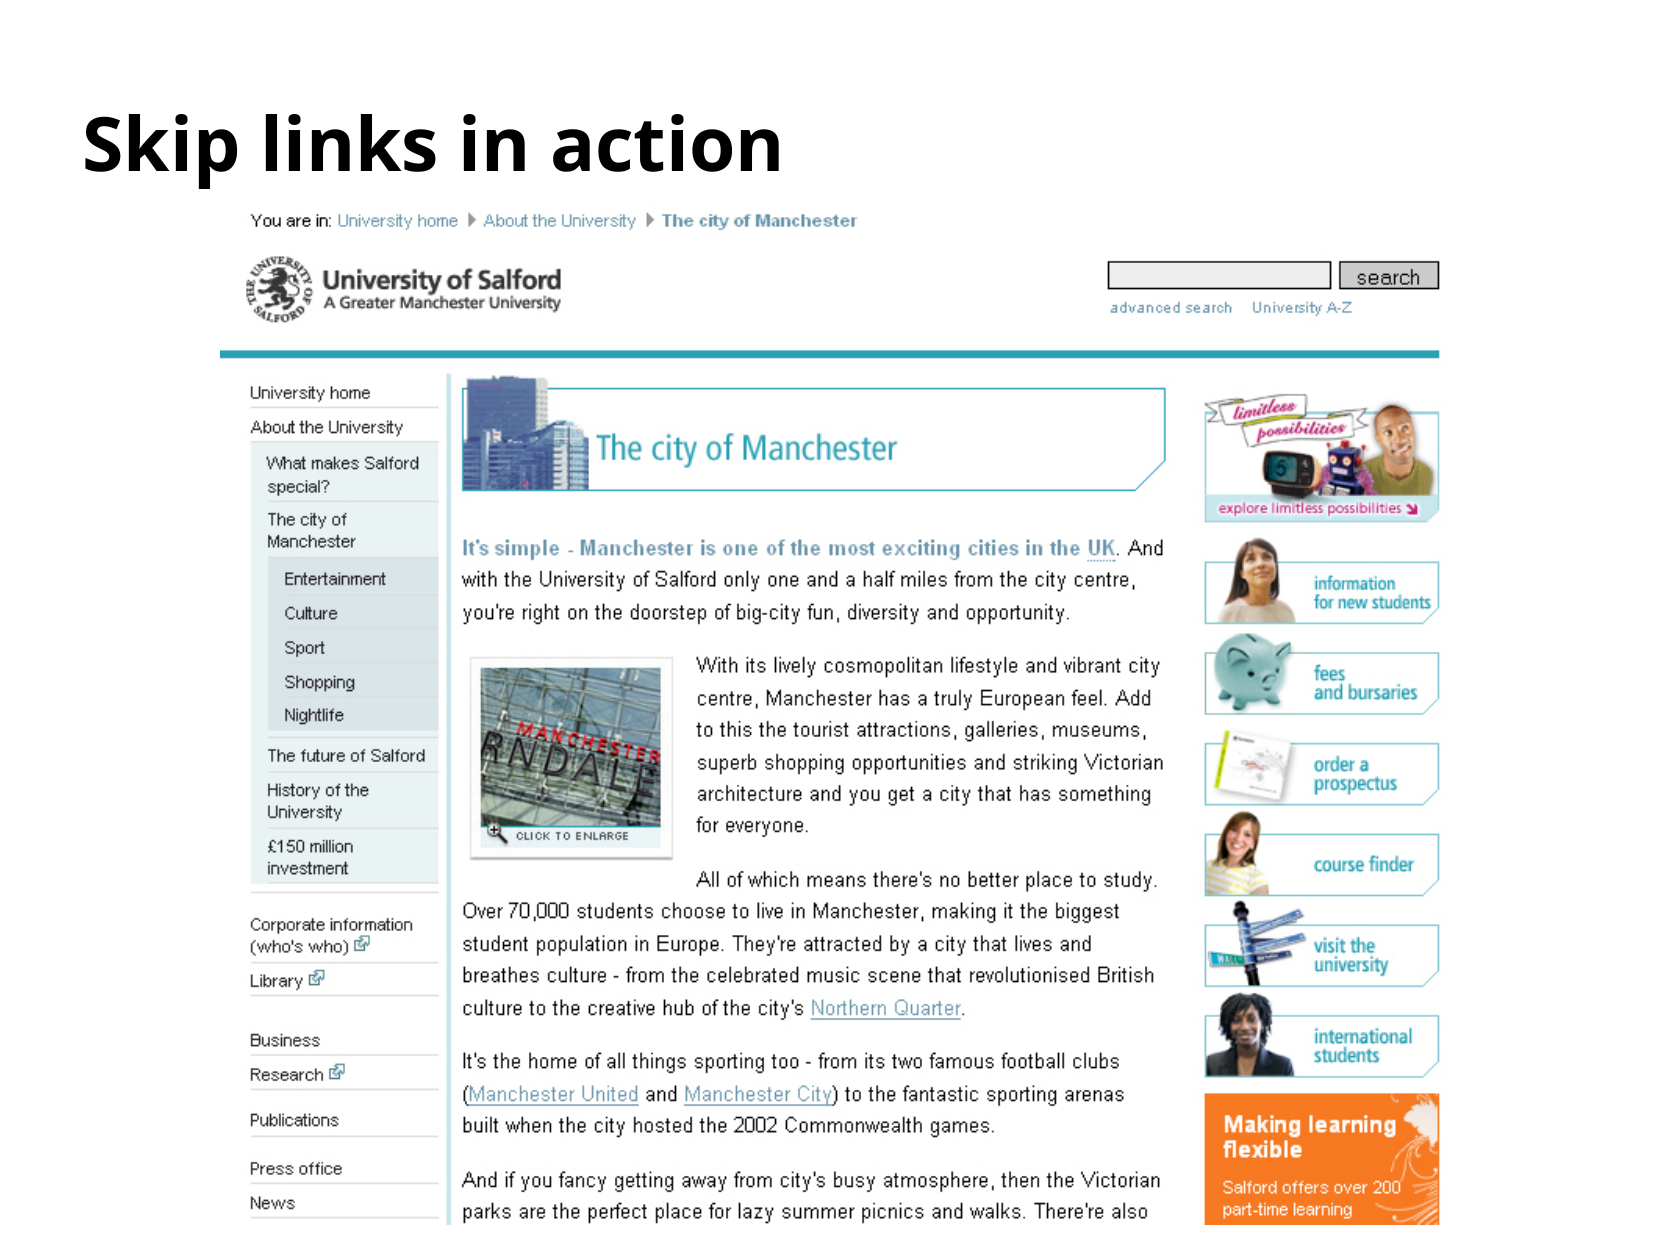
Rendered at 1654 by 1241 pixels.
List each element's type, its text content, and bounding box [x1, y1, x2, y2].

title Skip links in action [82, 86, 1571, 200]
picture [220, 202, 1452, 1225]
